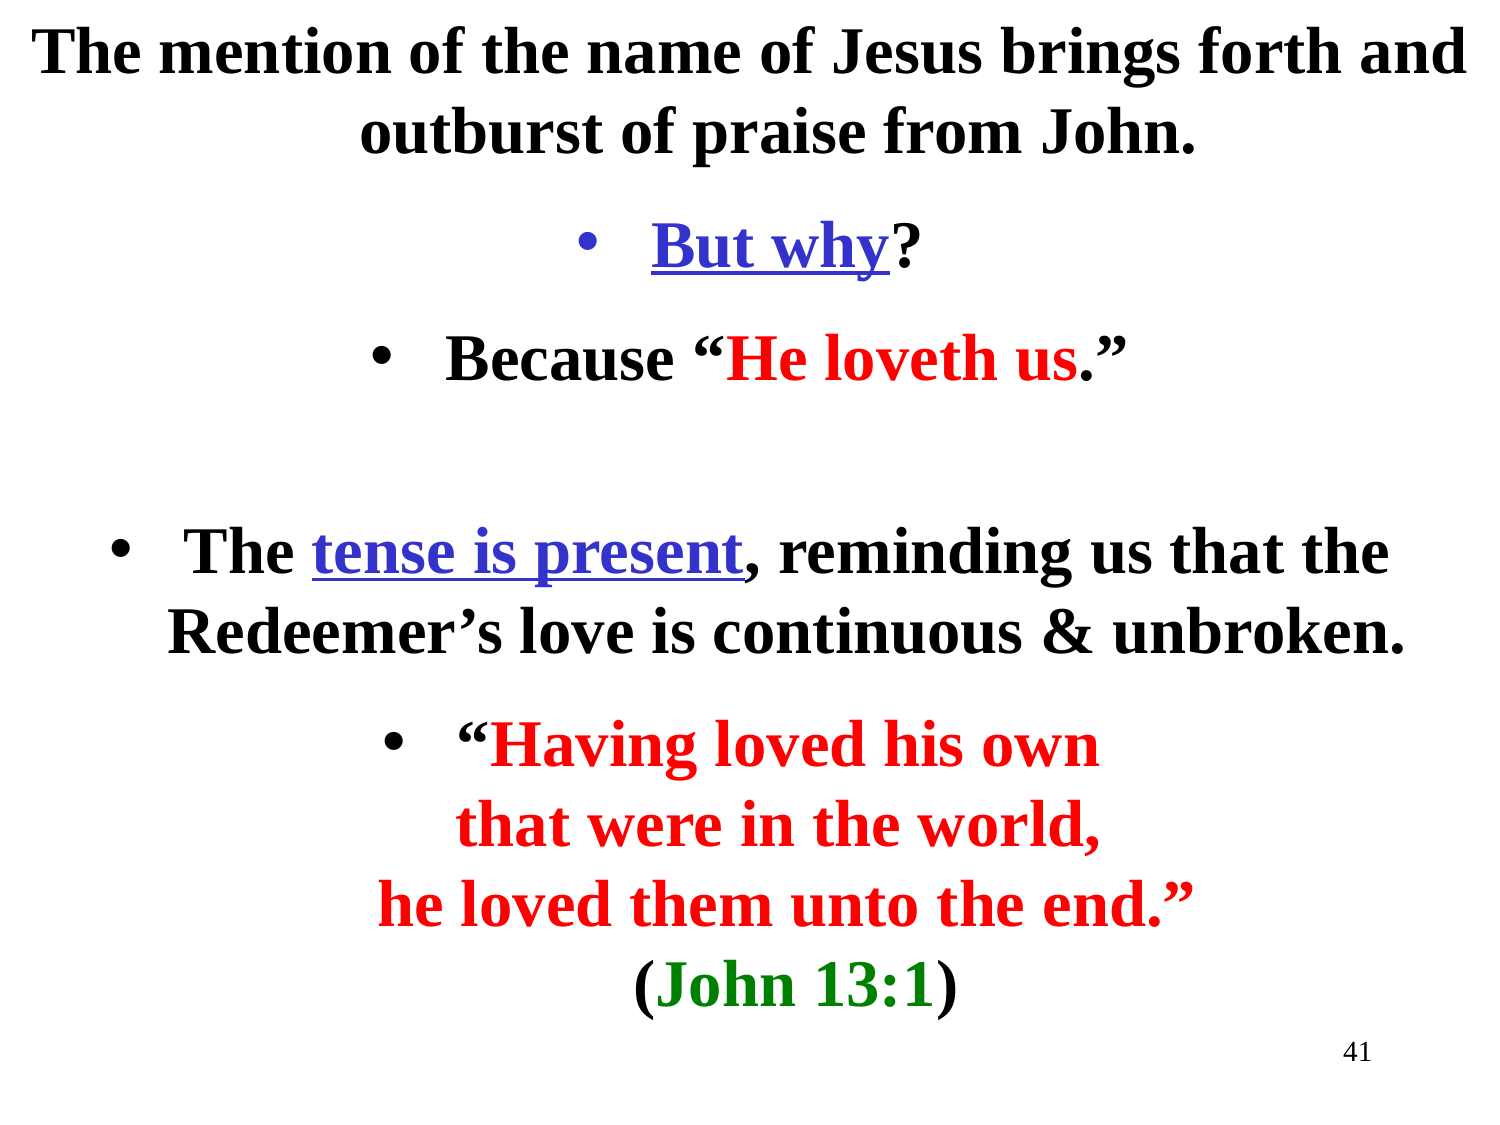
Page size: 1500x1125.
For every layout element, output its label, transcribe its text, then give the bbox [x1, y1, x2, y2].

text_box The mention of the name of Jesus brings forth and outburst of praise from John. But why? Because “He loveth us.” The tense is present, reminding us that the Redeemer’s love is continuous & unbroken. “Having loved his own that were in the world, he loved them unto the end.” (John 13:1) [0, 0, 1500, 1108]
